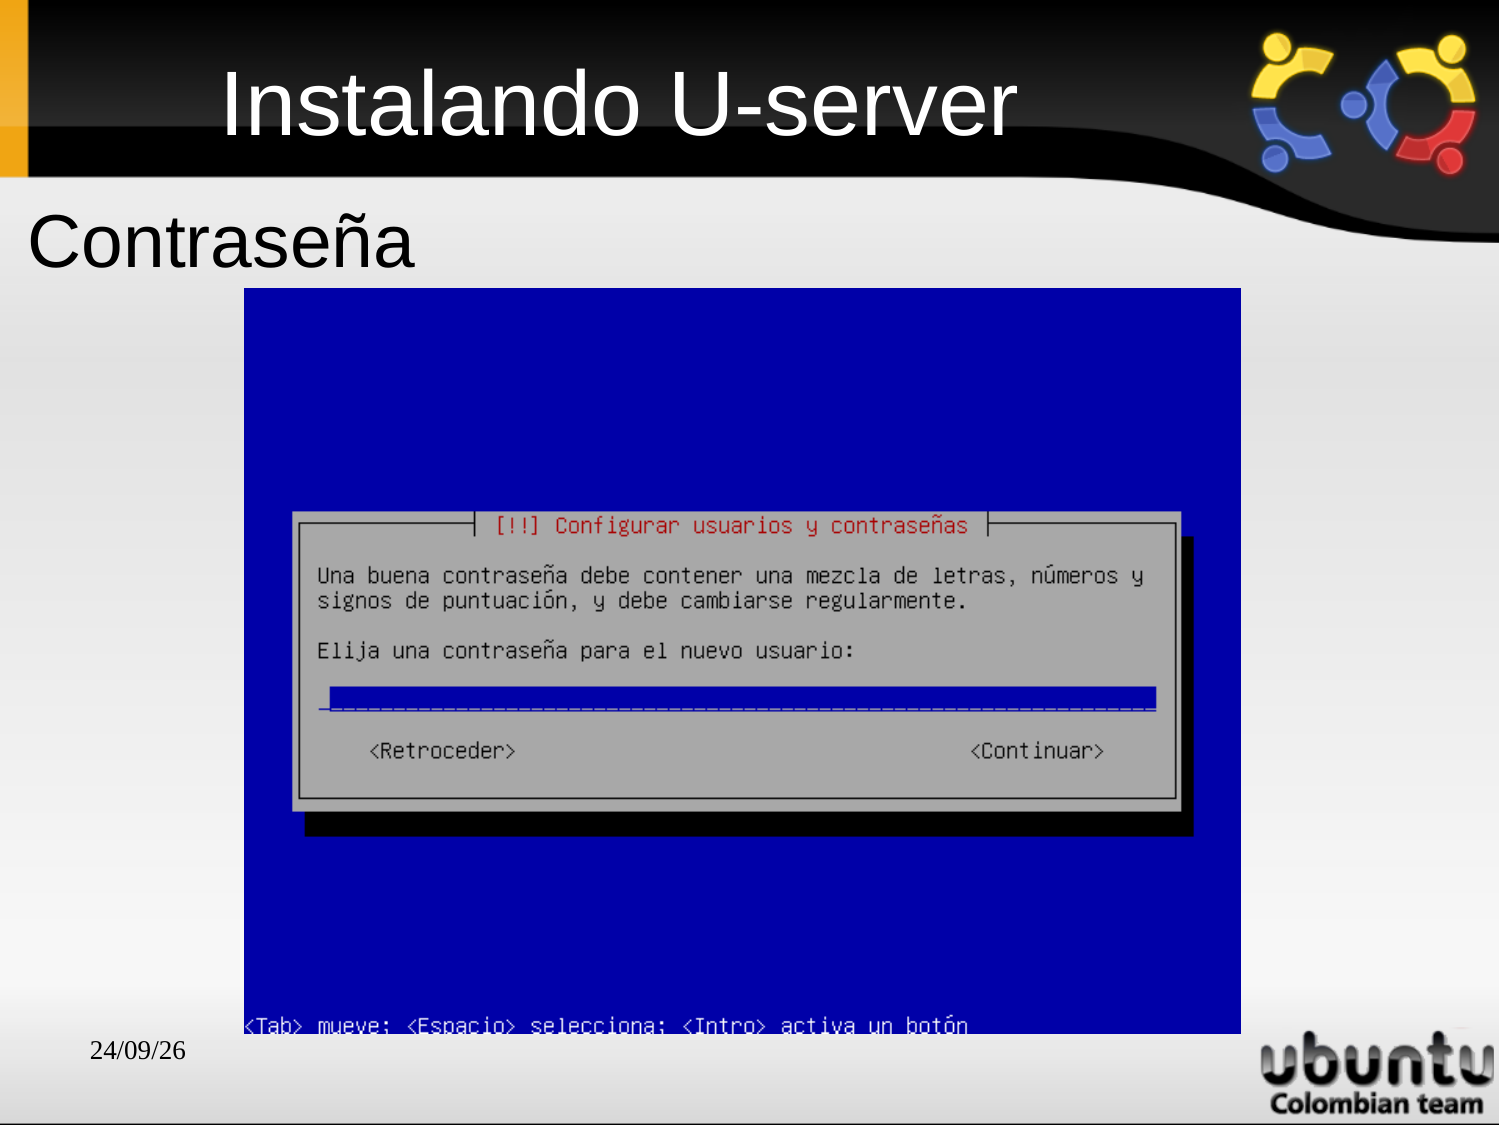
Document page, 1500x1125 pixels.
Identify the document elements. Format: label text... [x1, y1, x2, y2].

picture [0, 0, 1499, 1125]
title Instalando U-server [59, 29, 1182, 178]
title Contraseña [27, 128, 1303, 356]
